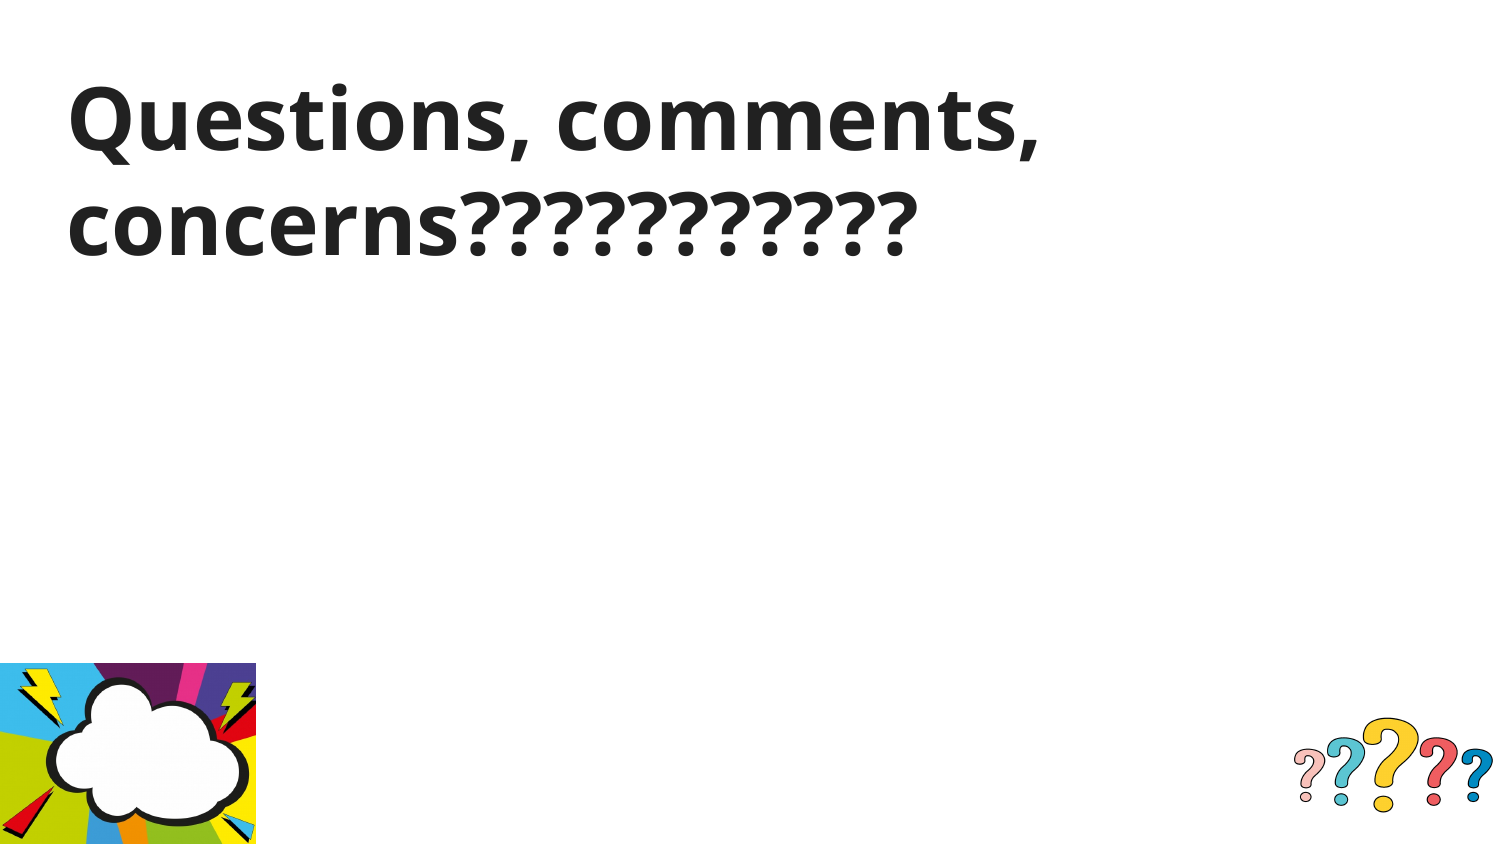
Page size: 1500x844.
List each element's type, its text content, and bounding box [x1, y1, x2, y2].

picture [0, 663, 256, 844]
picture [1285, 700, 1500, 844]
title Questions, comments, concerns??????????? [51, 48, 1449, 180]
